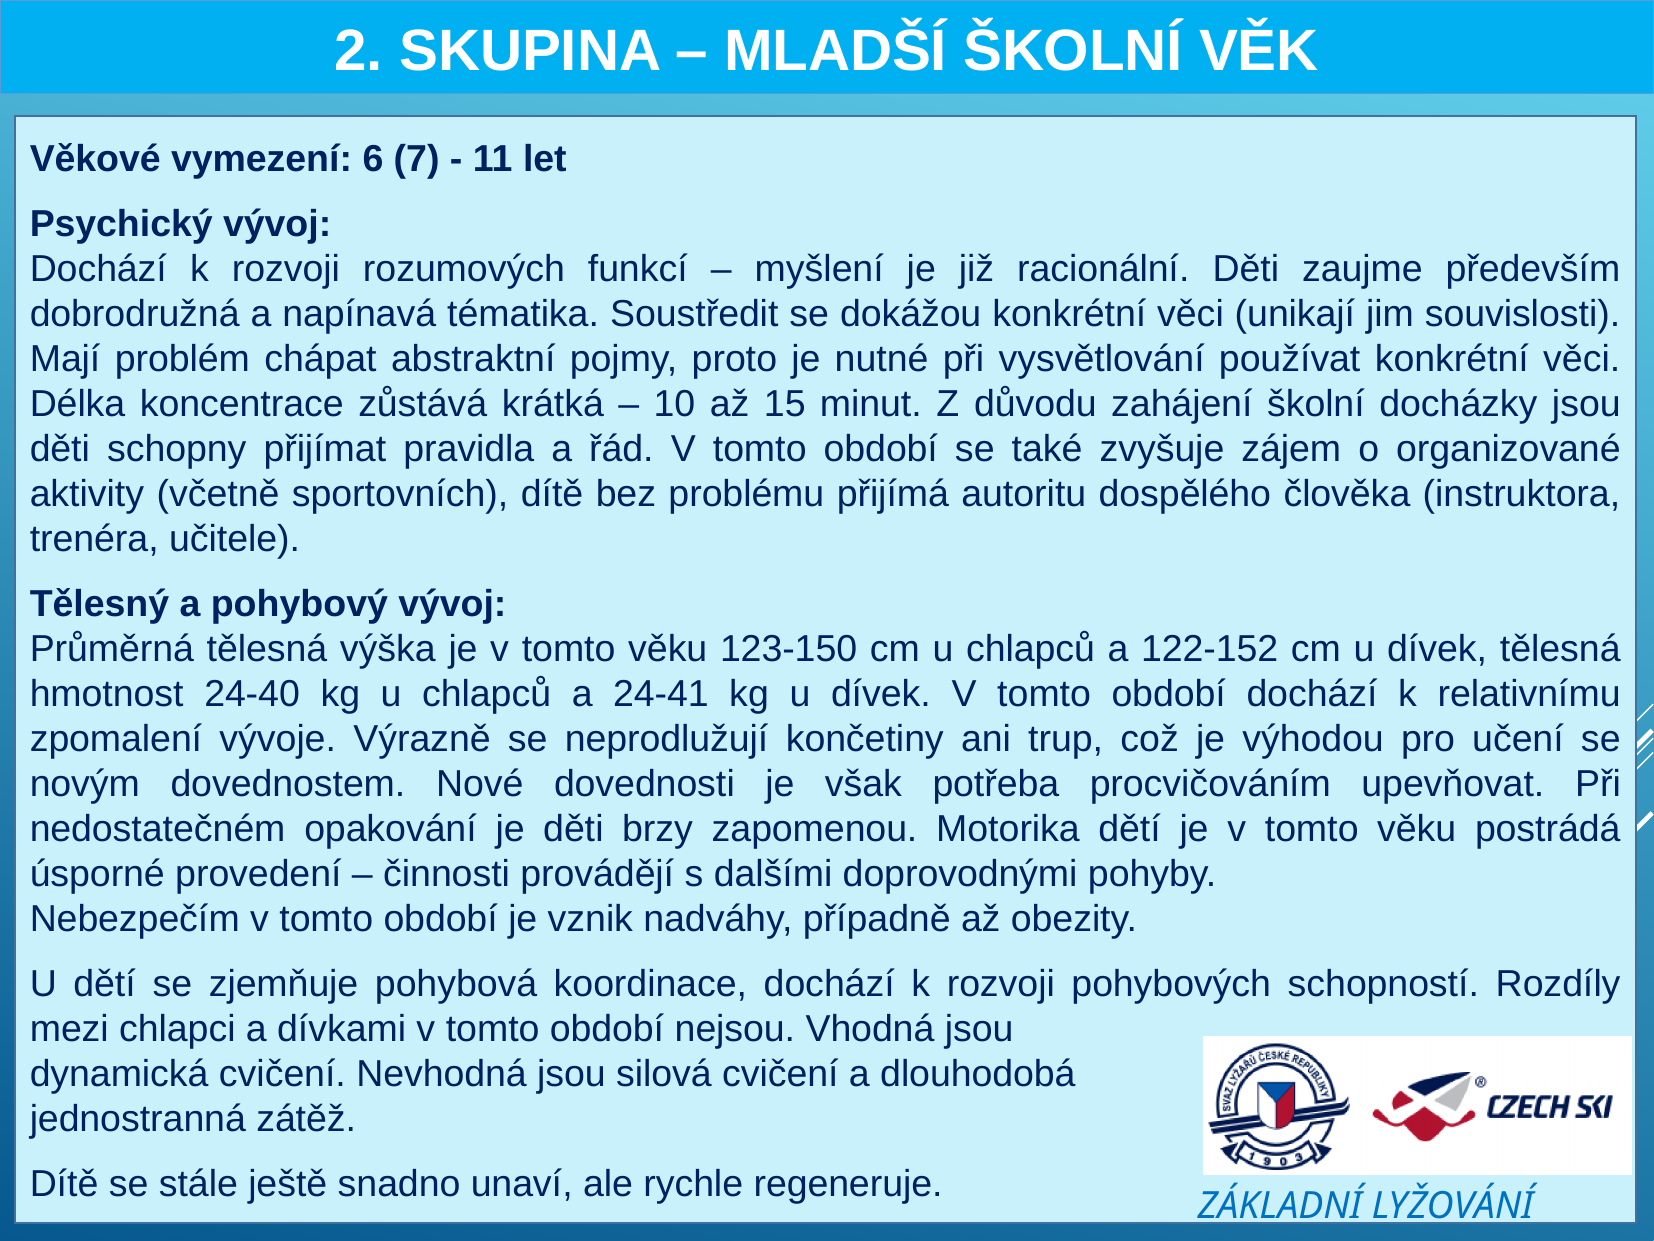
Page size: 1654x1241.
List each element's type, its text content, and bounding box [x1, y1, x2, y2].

text_box ZÁKLADNÍ LYŽOVÁNÍ [1182, 1173, 1644, 1235]
title 2. Skupina – mladší školní věk [0, 0, 1654, 94]
text_box Věkové vymezení: 6 (7) - 11 let Psychický vývoj: Dochází k rozvoji rozumových funkcí – myšlení je již racionální. Děti zaujme především dobrodružná a napínavá tématika. Soustředit se dokážou konkrétní věci (unikají jim souvislosti). Mají problém chápat abstraktní pojmy, proto je nutné při vysvětlování používat konkrétní věci. Délka koncentrace zůstává krátká – 10 až 15 minut. Z důvodu zahájení školní docházky jsou děti schopny přijímat pravidla a řád. V tomto období se také zvyšuje zájem o organizované aktivity (včetně sportovních), dítě bez problému přijímá autoritu dospělého člověka (instruktora, trenéra, učitele). Tělesný a pohybový vývoj: Průměrná tělesná výška je v tomto věku 123-150 cm u chlapců a 122-152 cm u dívek, tělesná hmotnost 24-40 kg u chlapců a 24-41 kg u dívek. V tomto období dochází k relativnímu zpomalení vývoje. Výrazně se neprodlužují končetiny ani trup, což je výhodou pro učení se novým dovednostem. Nové dovednosti je však potřeba procvičováním upevňovat. Při nedostatečném opakování je děti brzy zapomenou. Motorika dětí je v tomto věku postrádá úsporné provedení – činnosti provádějí s dalšími doprovodnými pohyby. Nebezpečím v tomto období je vznik nadváhy, případně až obezity. U dětí se zjemňuje pohybová koordinace, dochází k rozvoji pohybových schopností. Rozdíly mezi chlapci a dívkami v tomto období nejsou. Vhodná jsou dynamická cvičení. Nevhodná jsou silová cvičení a dlouhodobá jednostranná zátěž. Dítě se stále ještě snadno unaví, ale rychle regeneruje. [15, 116, 1636, 1223]
picture [1202, 1036, 1632, 1173]
